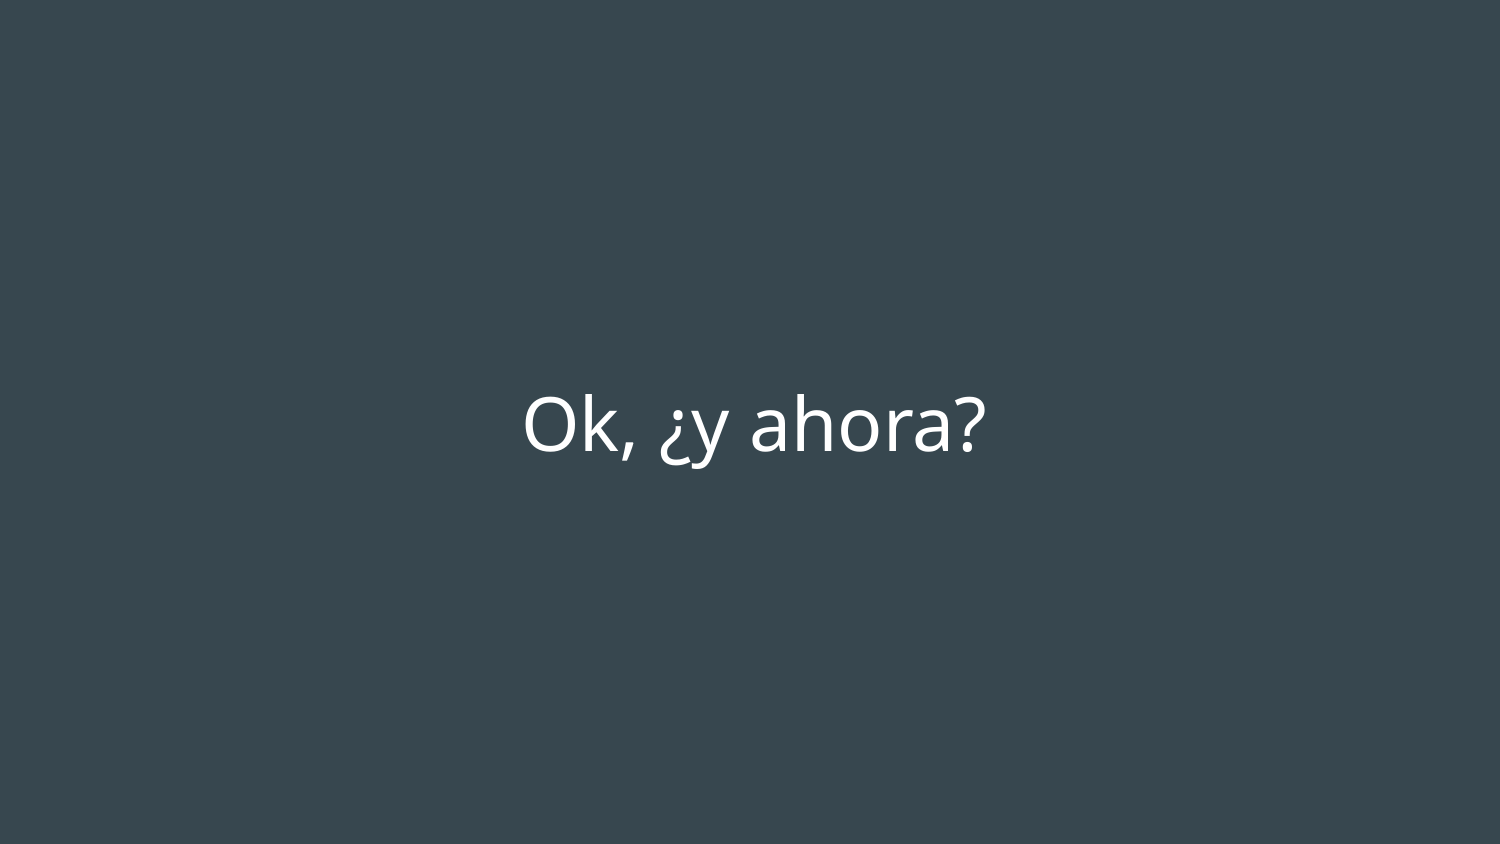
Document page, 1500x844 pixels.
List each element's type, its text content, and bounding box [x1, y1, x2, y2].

title Ok, ¿y ahora? [110, 351, 1399, 493]
